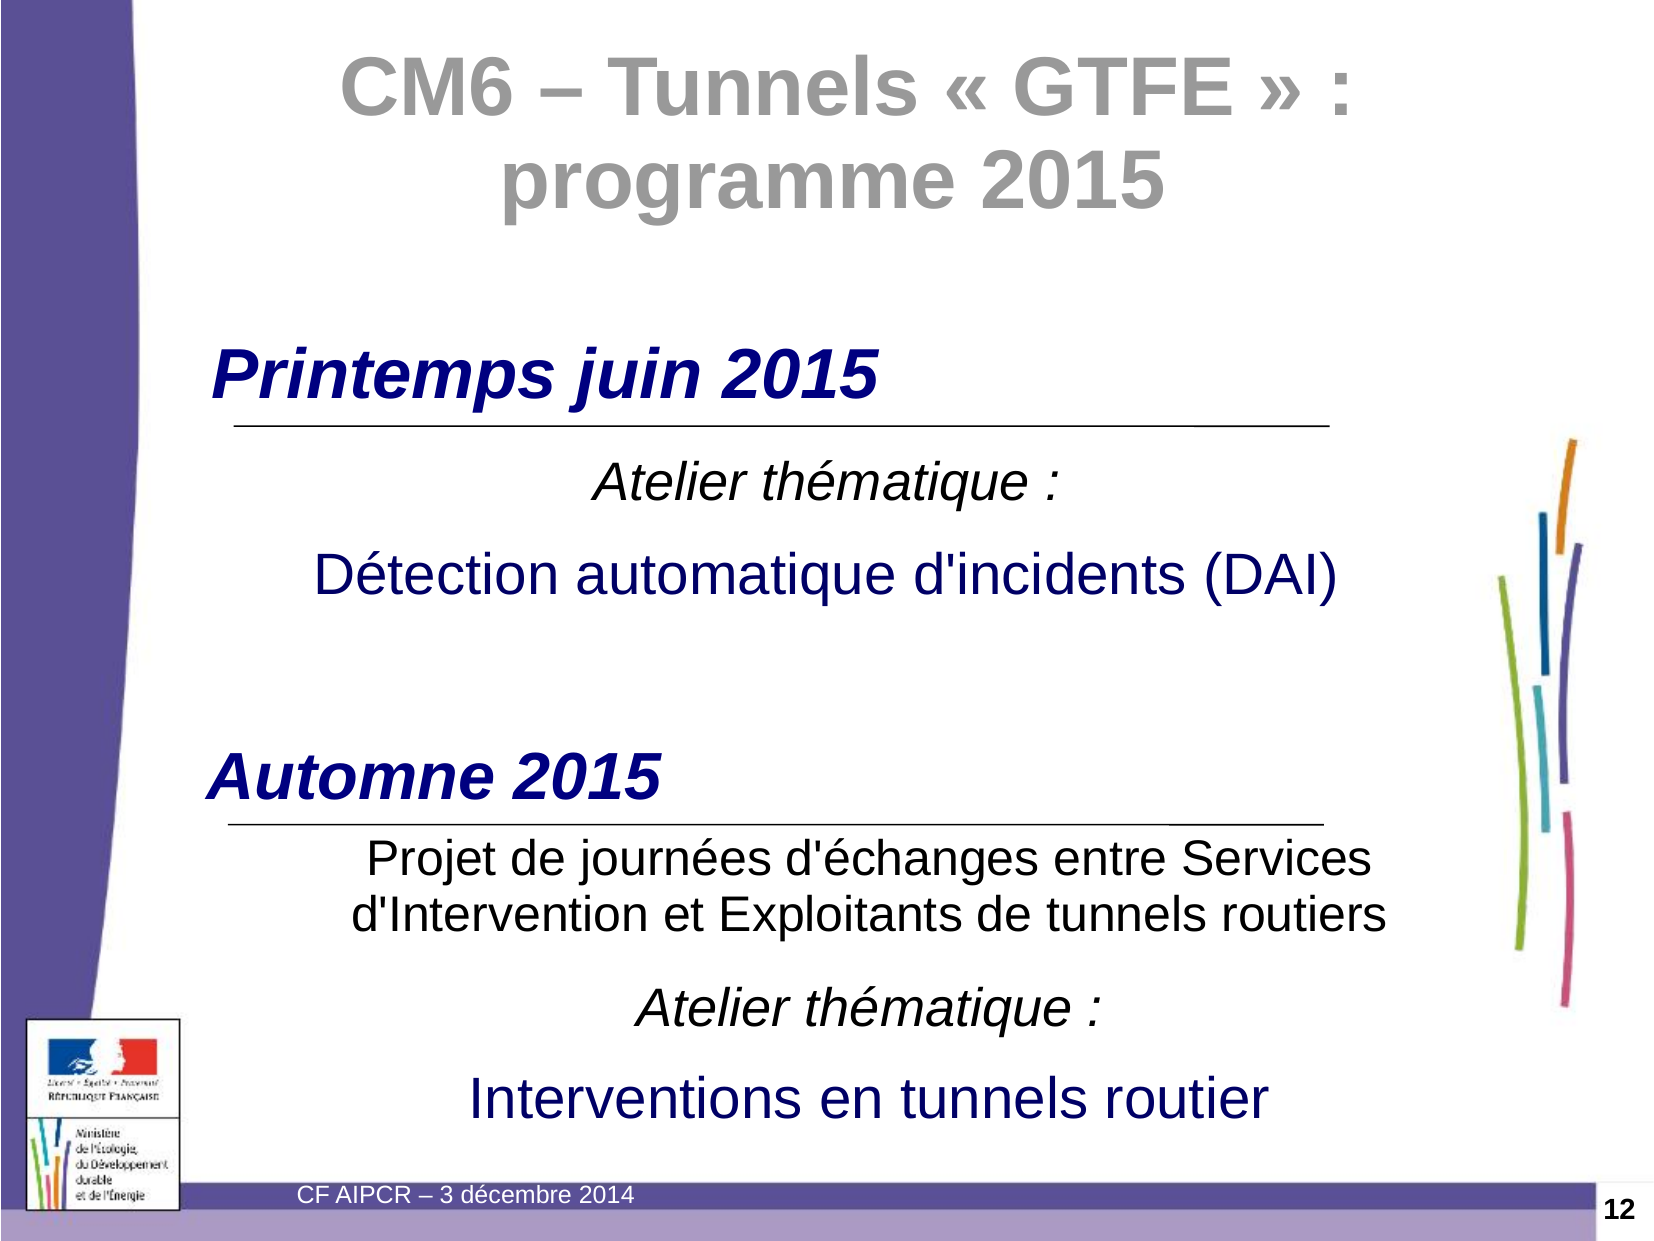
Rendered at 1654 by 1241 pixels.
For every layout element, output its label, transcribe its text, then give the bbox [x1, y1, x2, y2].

picture [1, 0, 1654, 1241]
title CM6 – Tunnels « GTFE » : programme 2015 [88, 37, 1577, 230]
text_box Printemps juin 2015 [196, 332, 1285, 427]
text_box Automne 2015 [206, 708, 1473, 841]
text_box CF AIPCR – 3 décembre 2014 [296, 1181, 680, 1210]
text_box Automne 2015 [225, 760, 237, 780]
text_box Projet de journées d'échanges entre Services d'Intervention et Exploitants de tunnels routiers Atelier thématique : Interventions en tunnels routier [233, 826, 1506, 1204]
text_box Atelier thématique : Détection automatique d'incidents (DAI) [29, 448, 1625, 798]
